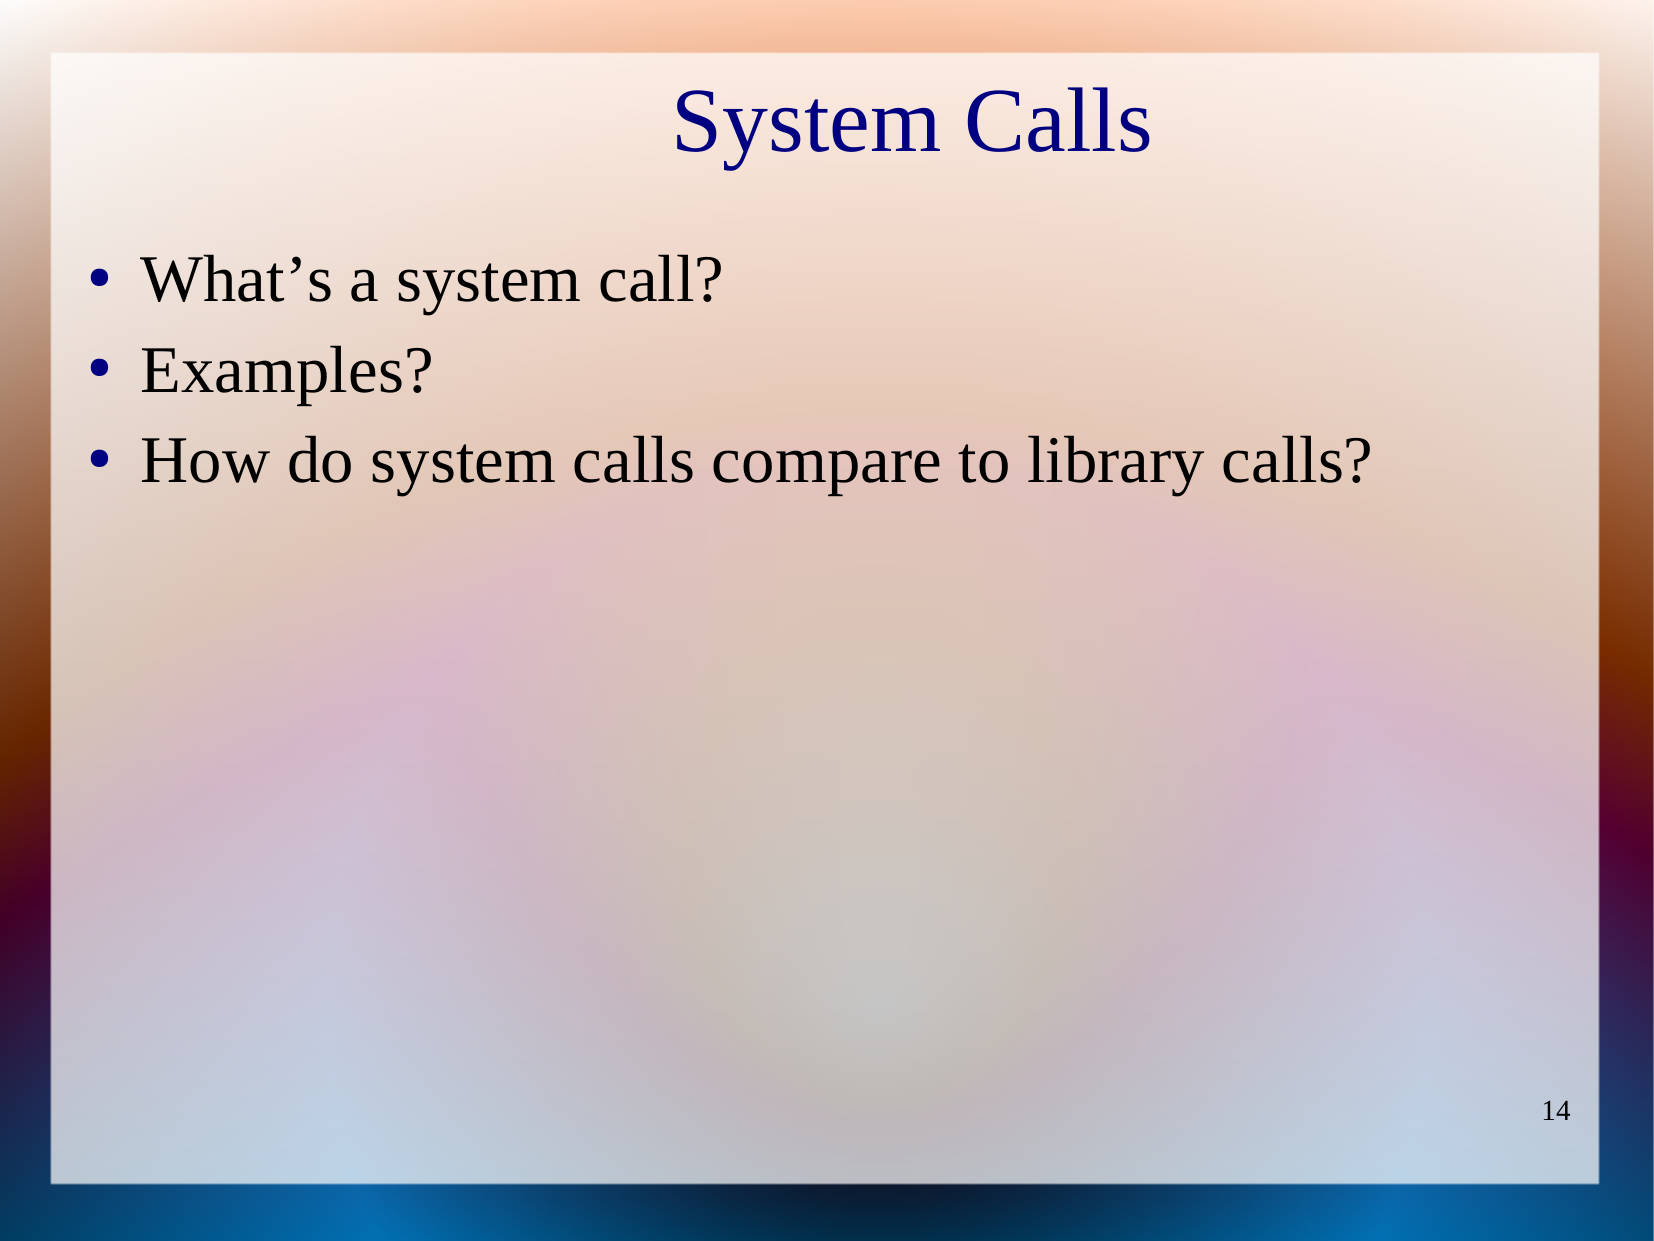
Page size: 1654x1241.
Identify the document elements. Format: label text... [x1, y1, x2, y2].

title System Calls [208, 38, 1618, 180]
list What’s a system call? Examples? How do system calls compare to library calls? [55, 234, 1654, 1172]
picture [0, 0, 1654, 1241]
